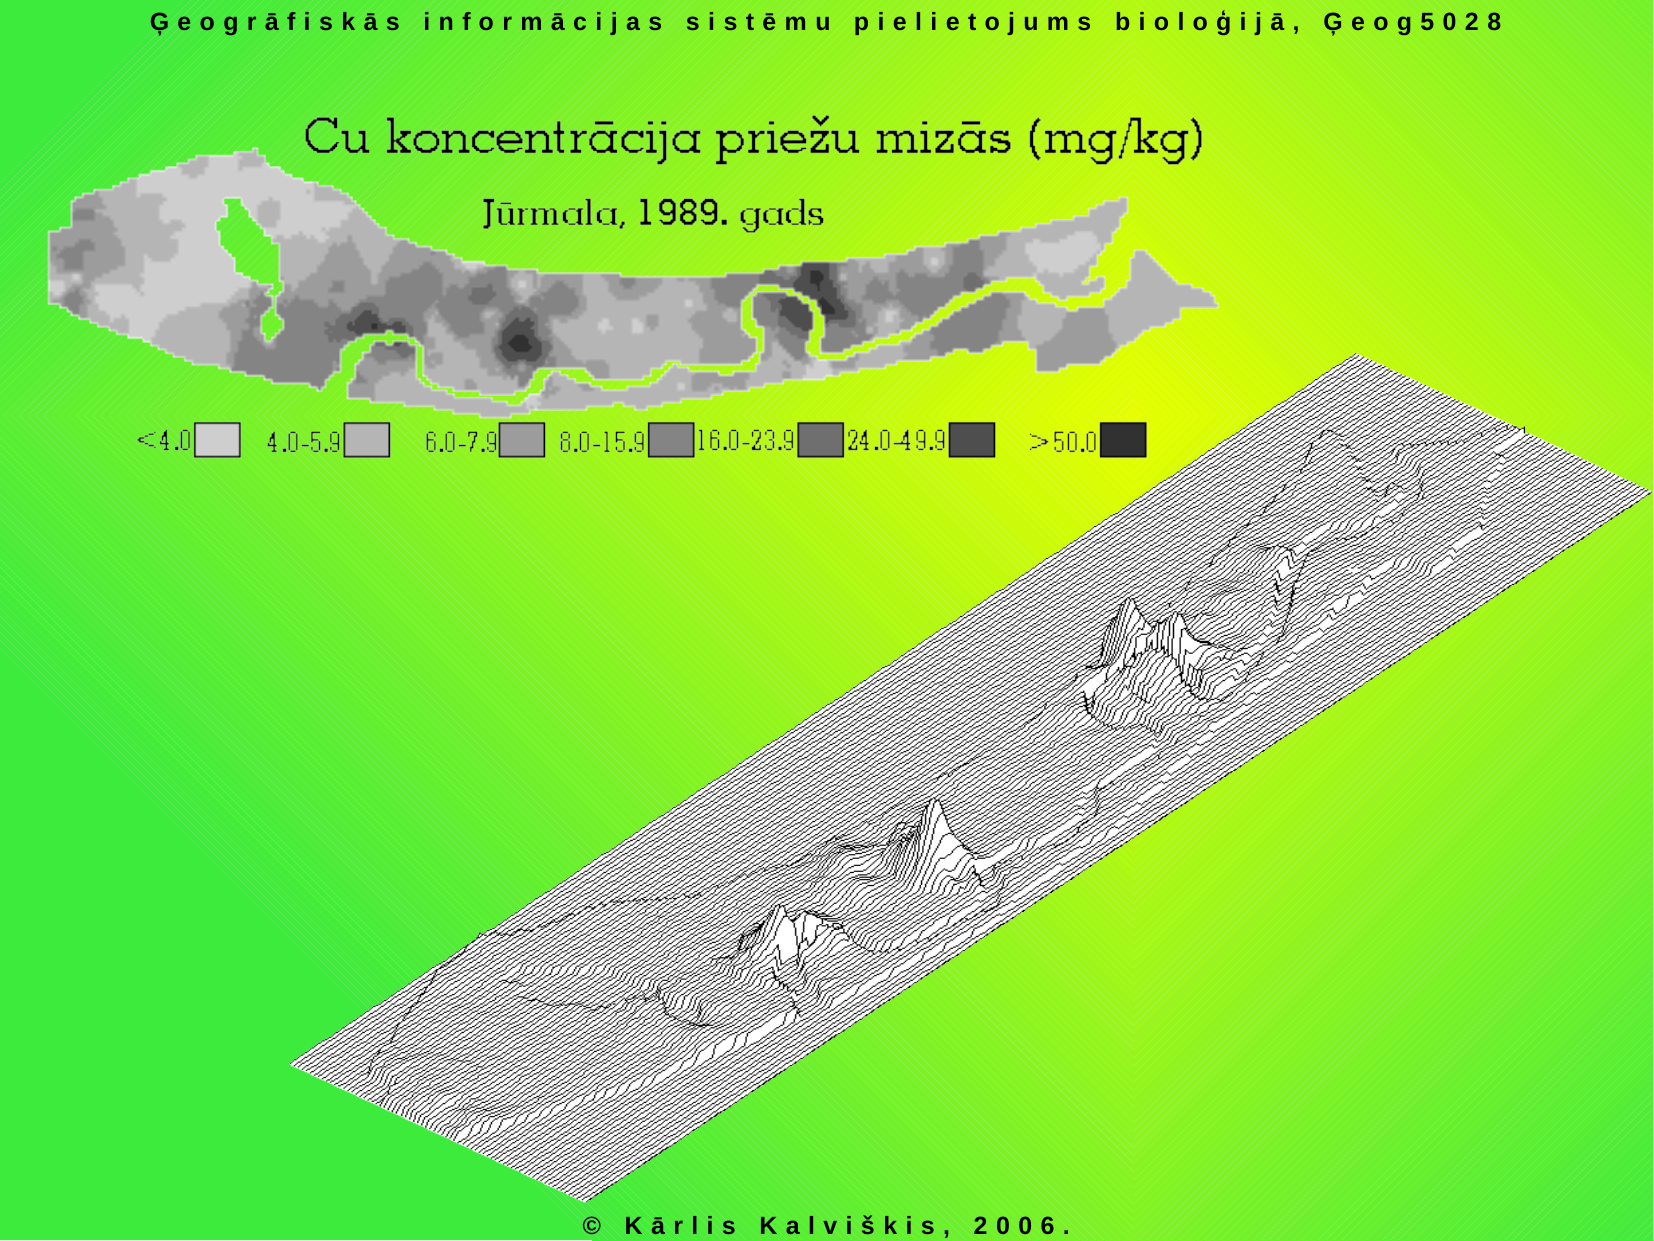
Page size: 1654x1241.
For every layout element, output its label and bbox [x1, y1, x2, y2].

picture [41, 112, 1654, 1206]
